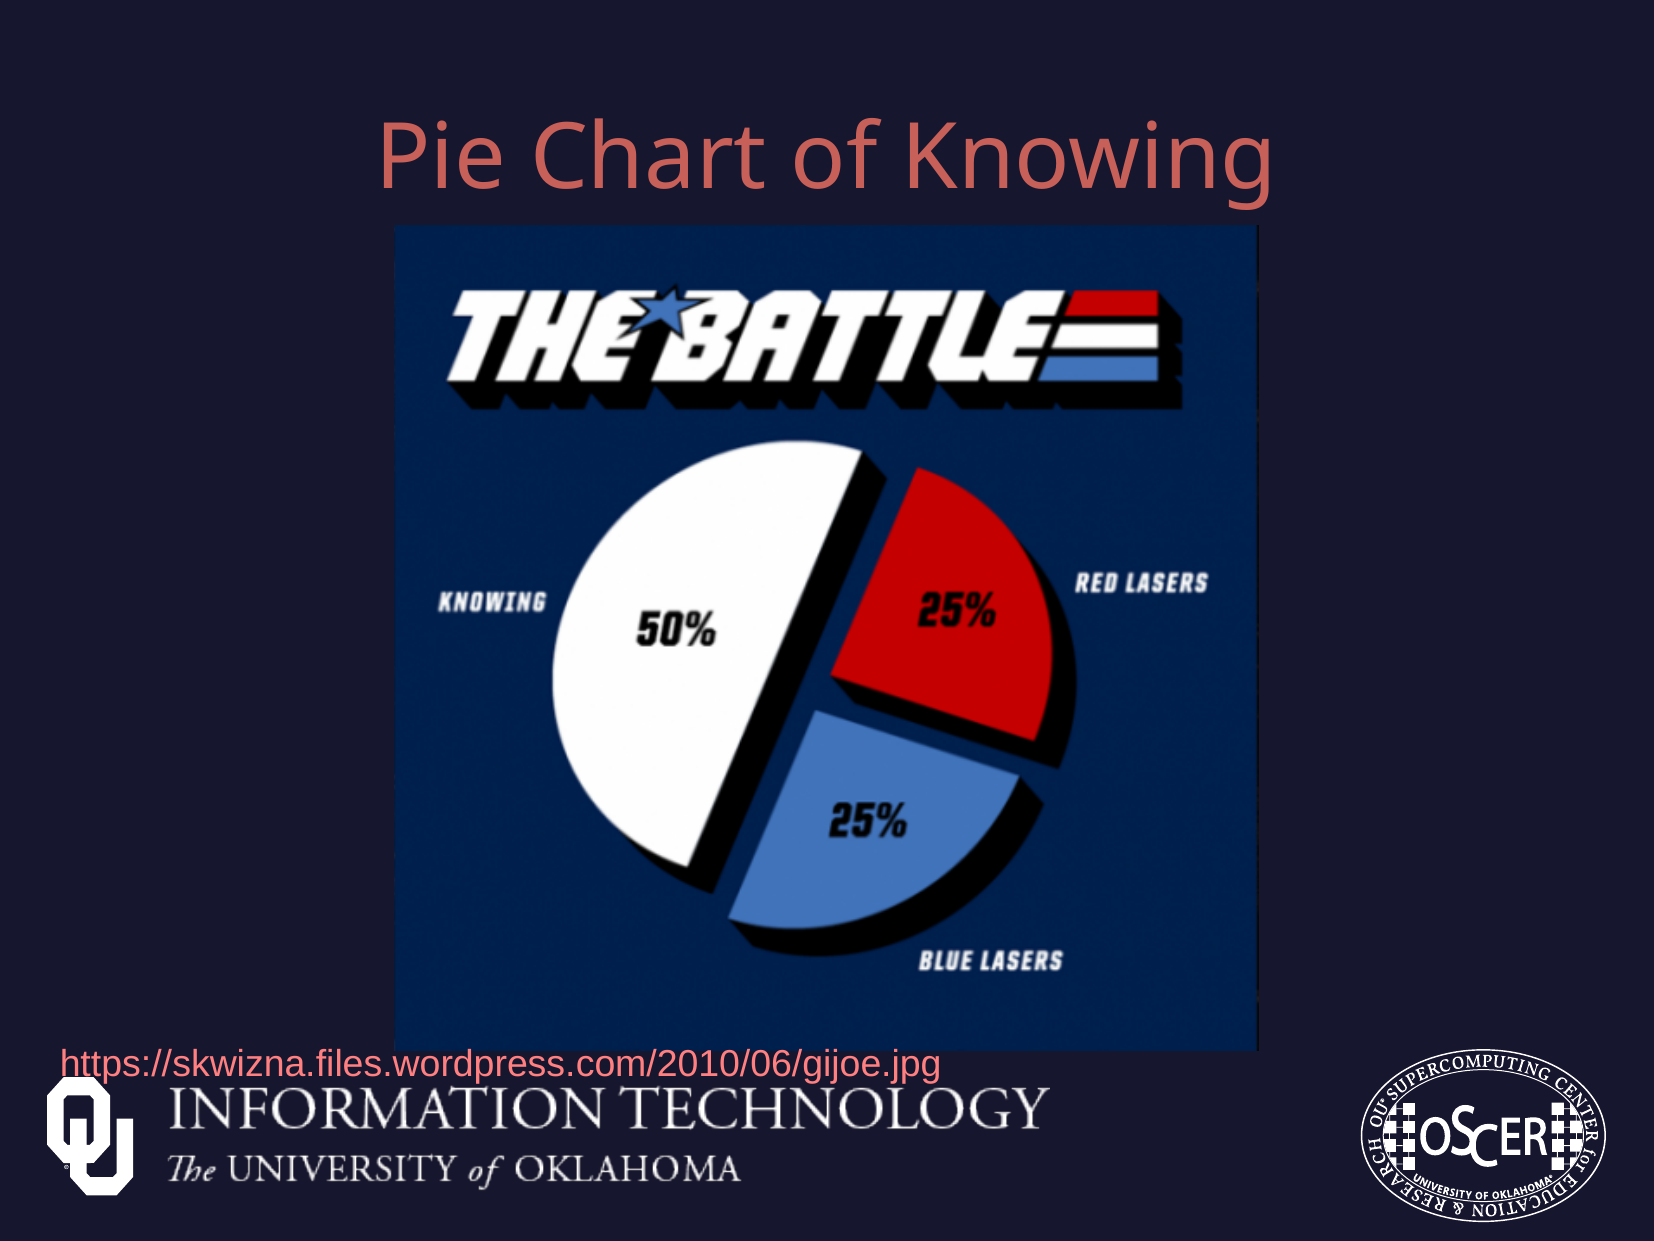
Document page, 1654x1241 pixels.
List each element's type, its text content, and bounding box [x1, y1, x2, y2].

title Pie Chart of Knowing [82, 49, 1571, 257]
text_box https://skwizna.files.wordpress.com/2010/06/gijoe.jpg [45, 1035, 1306, 1092]
picture [159, 1092, 1050, 1195]
picture [394, 225, 1259, 1035]
